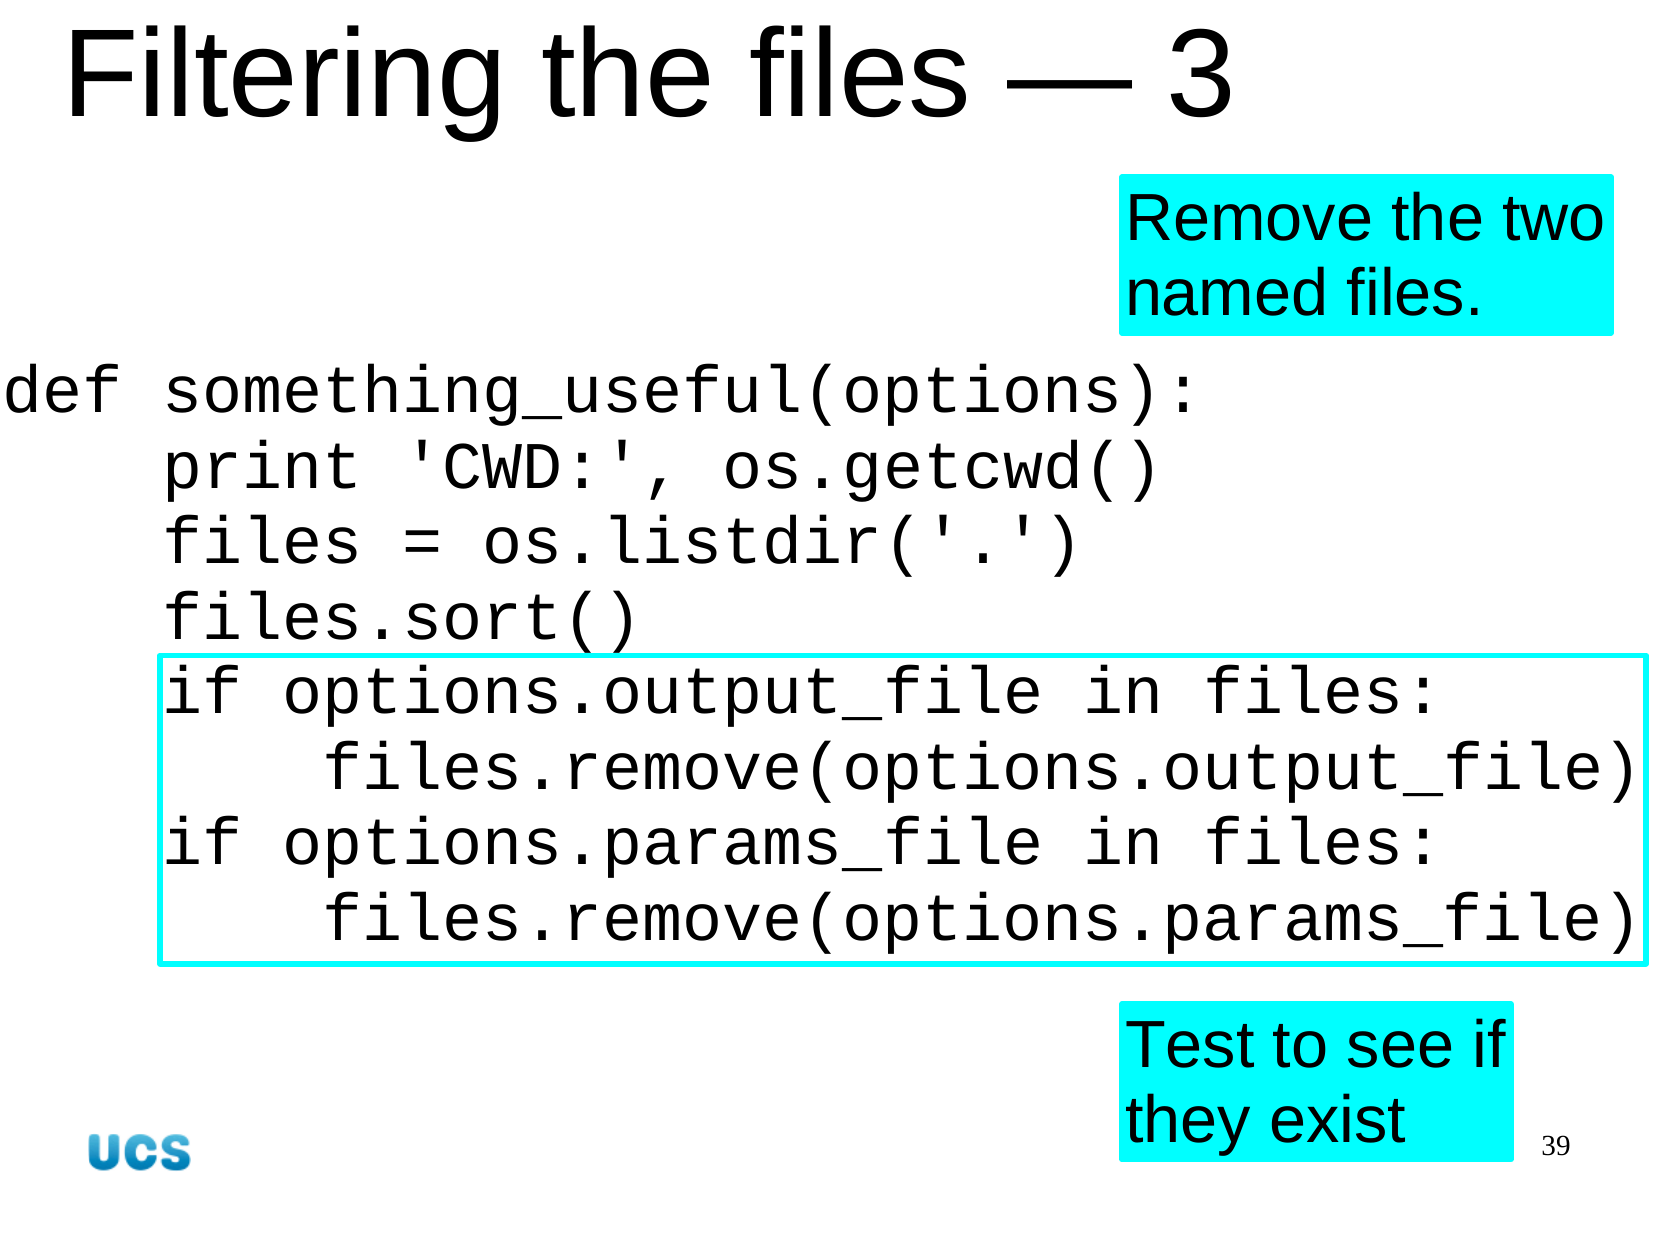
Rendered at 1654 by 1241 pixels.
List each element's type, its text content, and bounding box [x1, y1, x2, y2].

text_box Test to see if they exist [1122, 1003, 1511, 1160]
text_box Filtering the files ― 3 [59, 0, 1240, 146]
text_box Remove the two named files. [1122, 177, 1612, 333]
text_box def something_useful(options): print 'CWD:', os.getcwd() files = os.listdir('.') files.sort() [0, 354, 1207, 663]
picture [88, 1133, 191, 1172]
text_box if options.output_file in files: files.remove(options.output_file) if options.params_file in files: files.remove(options.params_file) [159, 655, 1646, 964]
